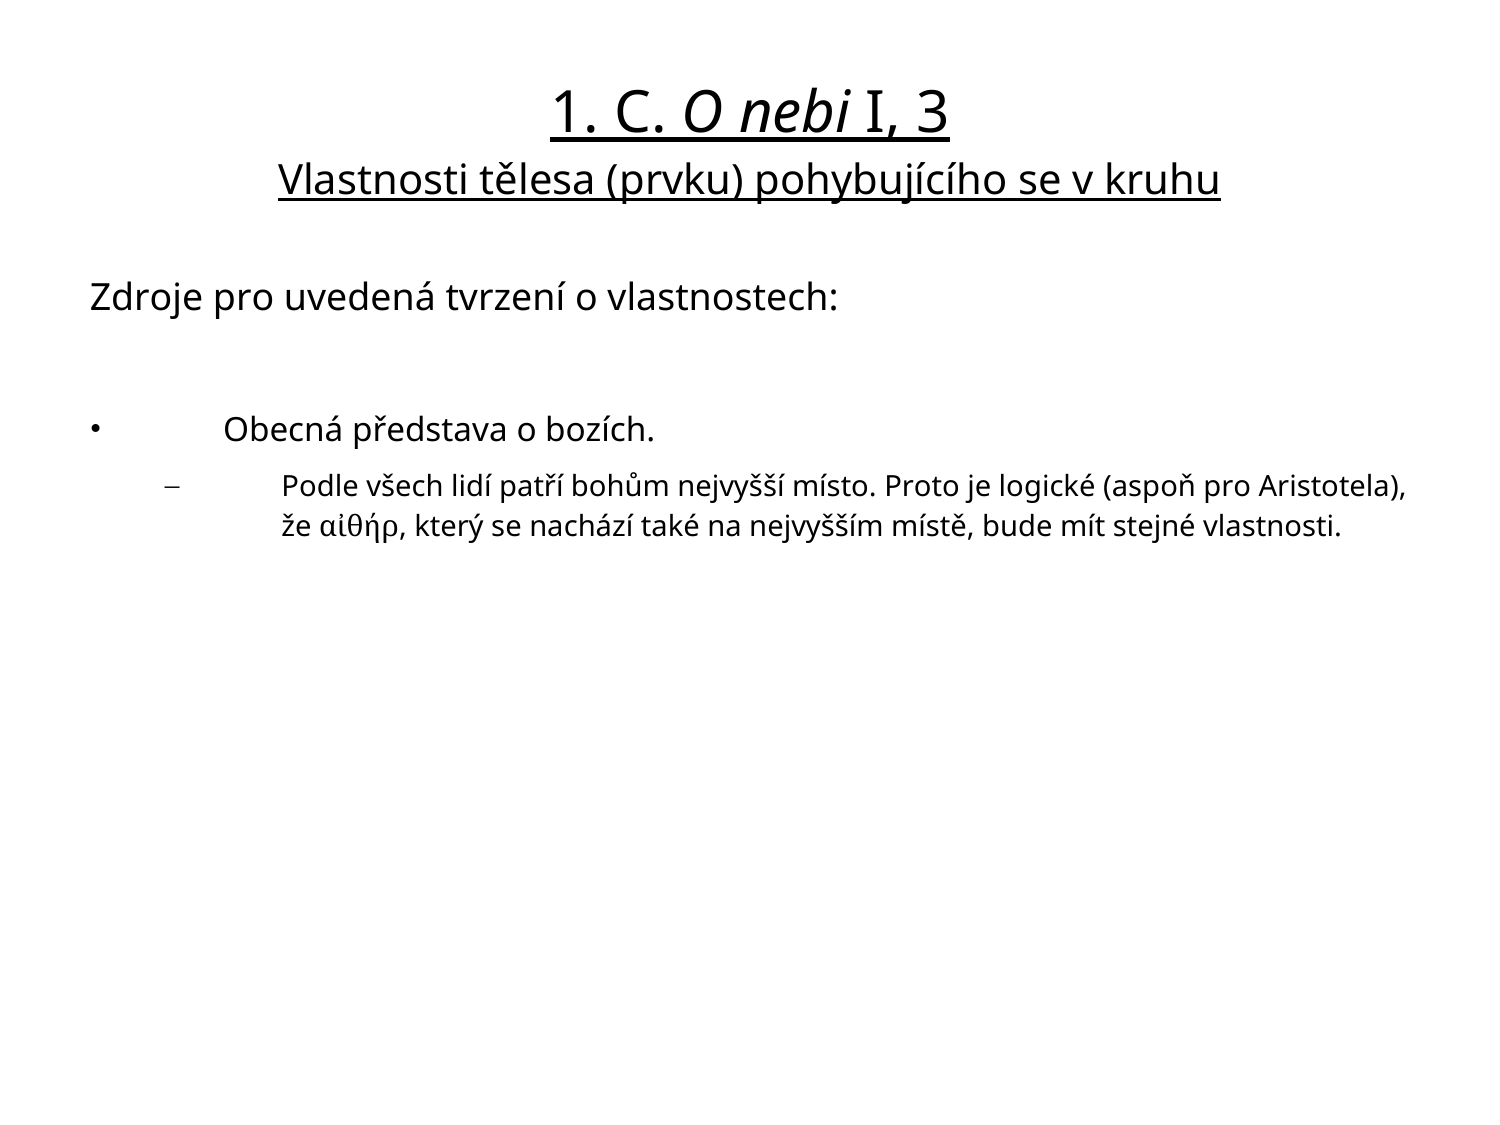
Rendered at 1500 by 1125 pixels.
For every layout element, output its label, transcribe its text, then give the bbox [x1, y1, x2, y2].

list Zdroje pro uvedená tvrzení o vlastnostech: Obecná představa o bozích. Podle všech lidí patří bohům nejvyšší místo. Proto je logické (aspoň pro Aristotela), že αἰθήρ, který se nachází také na nejvyšším místě, bude mít stejné vlastnosti. [75, 262, 1426, 1006]
title 1. C. O nebi I, 3 Vlastnosti tělesa (prvku) pohybujícího se v kruhu [75, 45, 1426, 233]
